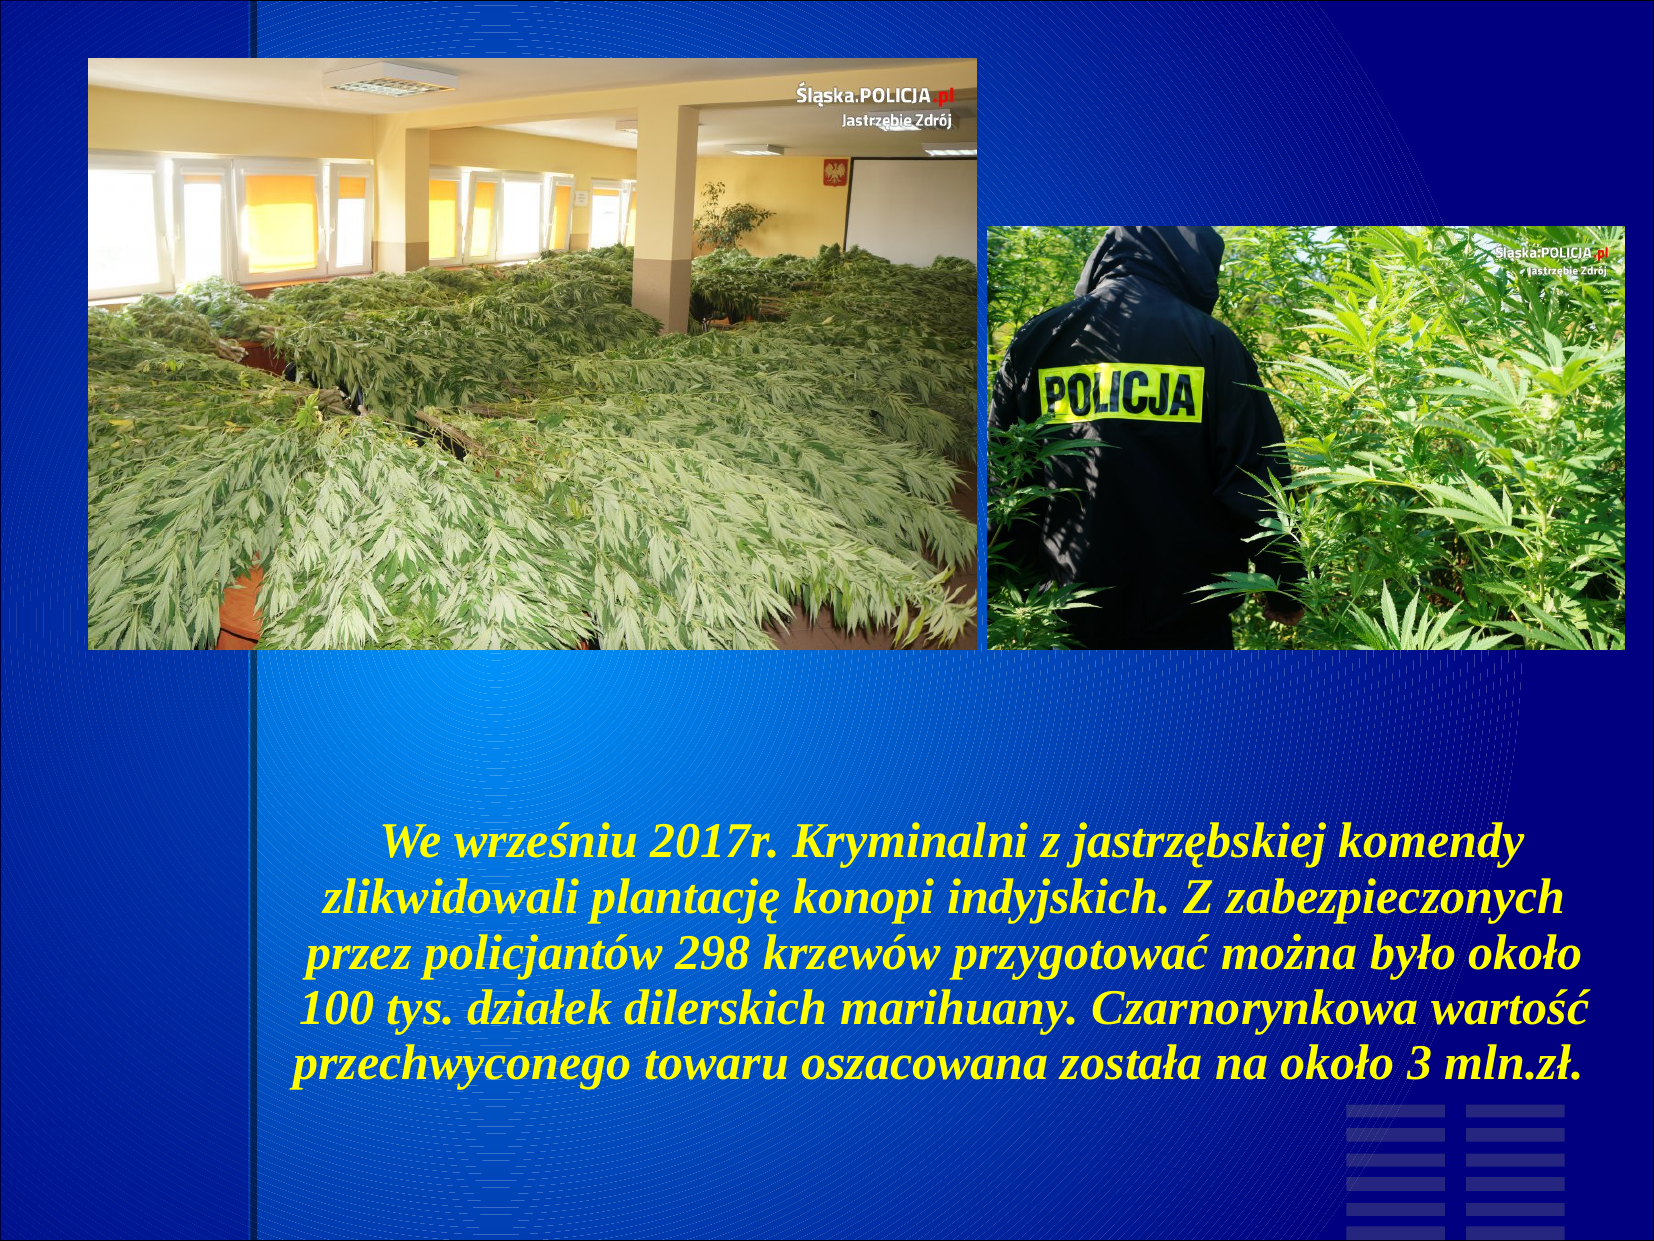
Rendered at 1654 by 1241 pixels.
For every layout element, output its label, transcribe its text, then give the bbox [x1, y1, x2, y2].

picture [987, 226, 1625, 650]
picture [88, 58, 977, 650]
text_box We wrześniu 2017r. Kryminalni z jastrzębskiej komendy zlikwidowali plantację konopi indyjskich. Z zabezpieczonych przez policjantów 298 krzewów przygotować można było około 100 tys. działek dilerskich marihuany. Czarnorynkowa wartość przechwyconego towaru oszacowana została na około 3 mln.zł. [265, 767, 1625, 1132]
